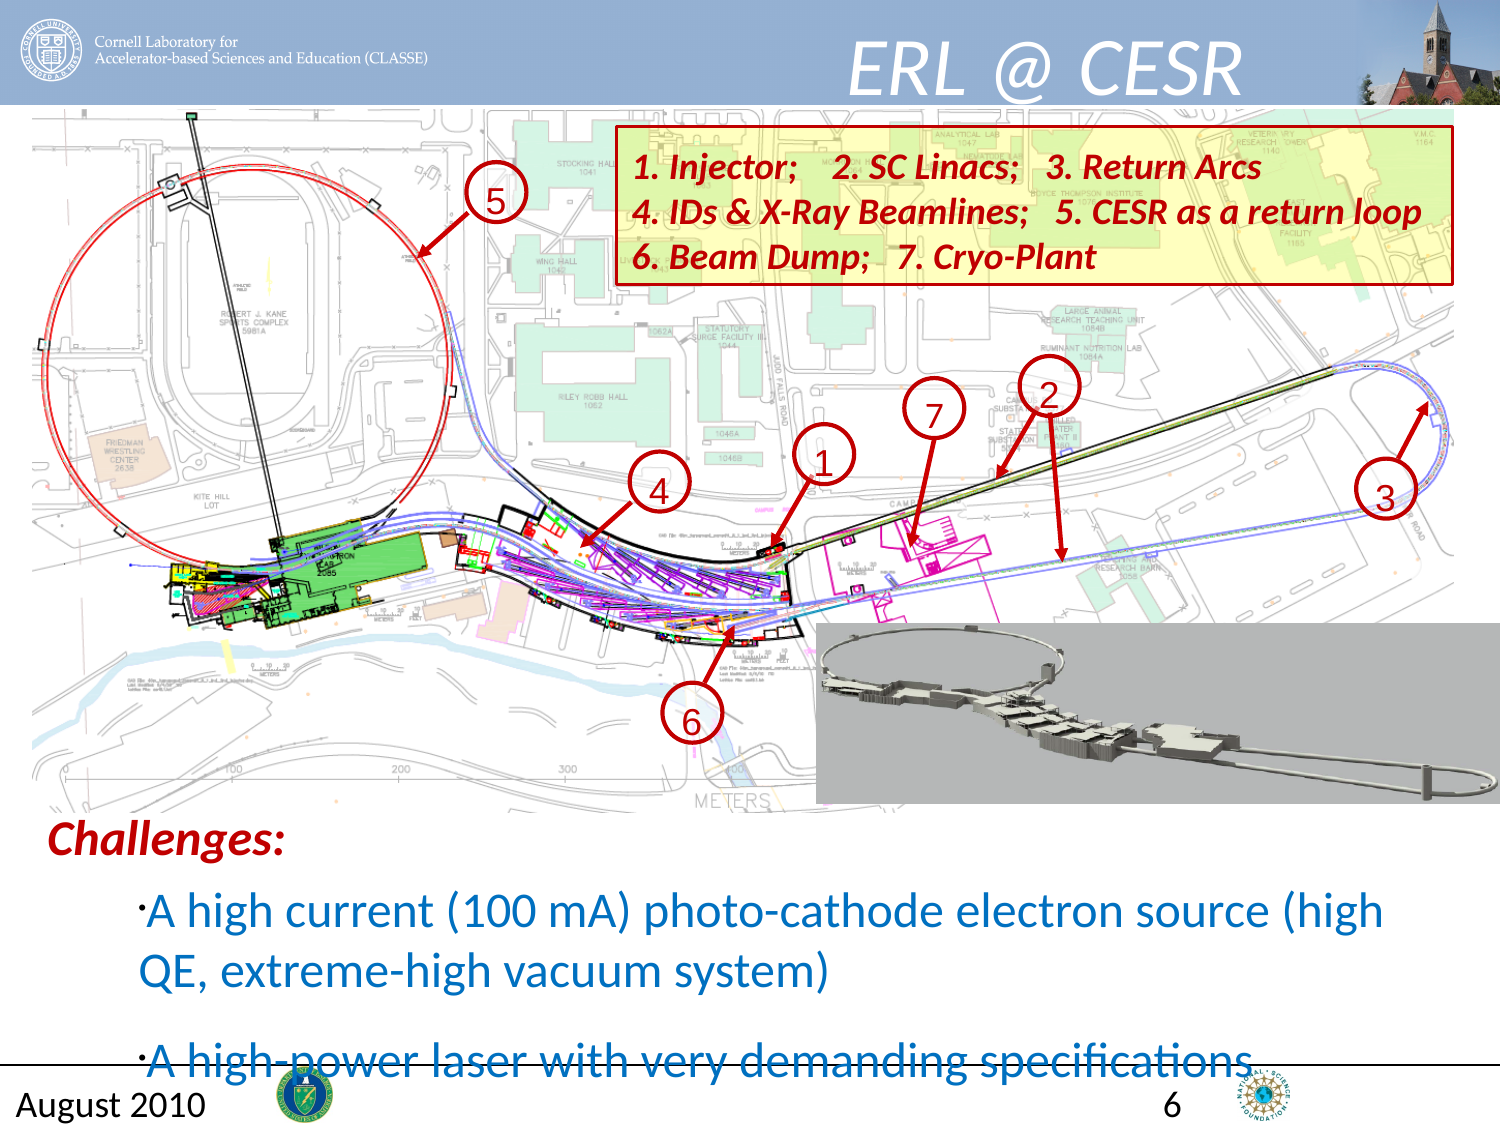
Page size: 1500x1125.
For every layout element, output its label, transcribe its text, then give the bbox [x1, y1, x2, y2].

slide_number <number> [1147, 1065, 1498, 1125]
text_box 6 [666, 682, 716, 751]
text_box [1019, 372, 1023, 400]
text_box 1 [798, 424, 848, 492]
text_box [1410, 470, 1417, 507]
text_box 1. Injector; 2. SC Linacs; 3. Return Arcs 4. IDs & X-Ray Beamlines; 5. CESR as a return loop 6. Beam Dump; 7. Cryo-Plant [616, 126, 1453, 285]
slide_number August 2010 [0, 1065, 351, 1125]
text_box [466, 177, 470, 207]
text_box [662, 698, 666, 727]
text_box 3 [1360, 458, 1410, 527]
text_box [904, 390, 910, 426]
text_box [848, 435, 855, 473]
title ERL @ CESR [756, 0, 1336, 87]
text_box [716, 694, 723, 732]
picture [32, 109, 1500, 813]
text_box 4 [633, 451, 683, 520]
text_box [683, 462, 690, 501]
text_box [1356, 473, 1360, 504]
text_box [520, 173, 527, 211]
text_box 2 [1023, 356, 1073, 424]
text_box [959, 391, 965, 425]
text_box 5 [470, 162, 520, 230]
text_box [1073, 367, 1080, 405]
text_box Challenges: [32, 790, 527, 874]
text_box [794, 439, 798, 469]
picture [0, 0, 1500, 105]
text_box 7 [910, 376, 959, 445]
text_box [629, 467, 633, 496]
list A high current (100 mA) photo-cathode electron source (high QE, extreme-high vacuum system) A high-power laser with very demanding specifications Super-conducting RF cavities with high accelerating gradient Laser (mode-locked) and RF system stabilities and synchronization Electron beam emmittance preservation through transport, especially at low beam energies [29, 862, 1454, 1125]
